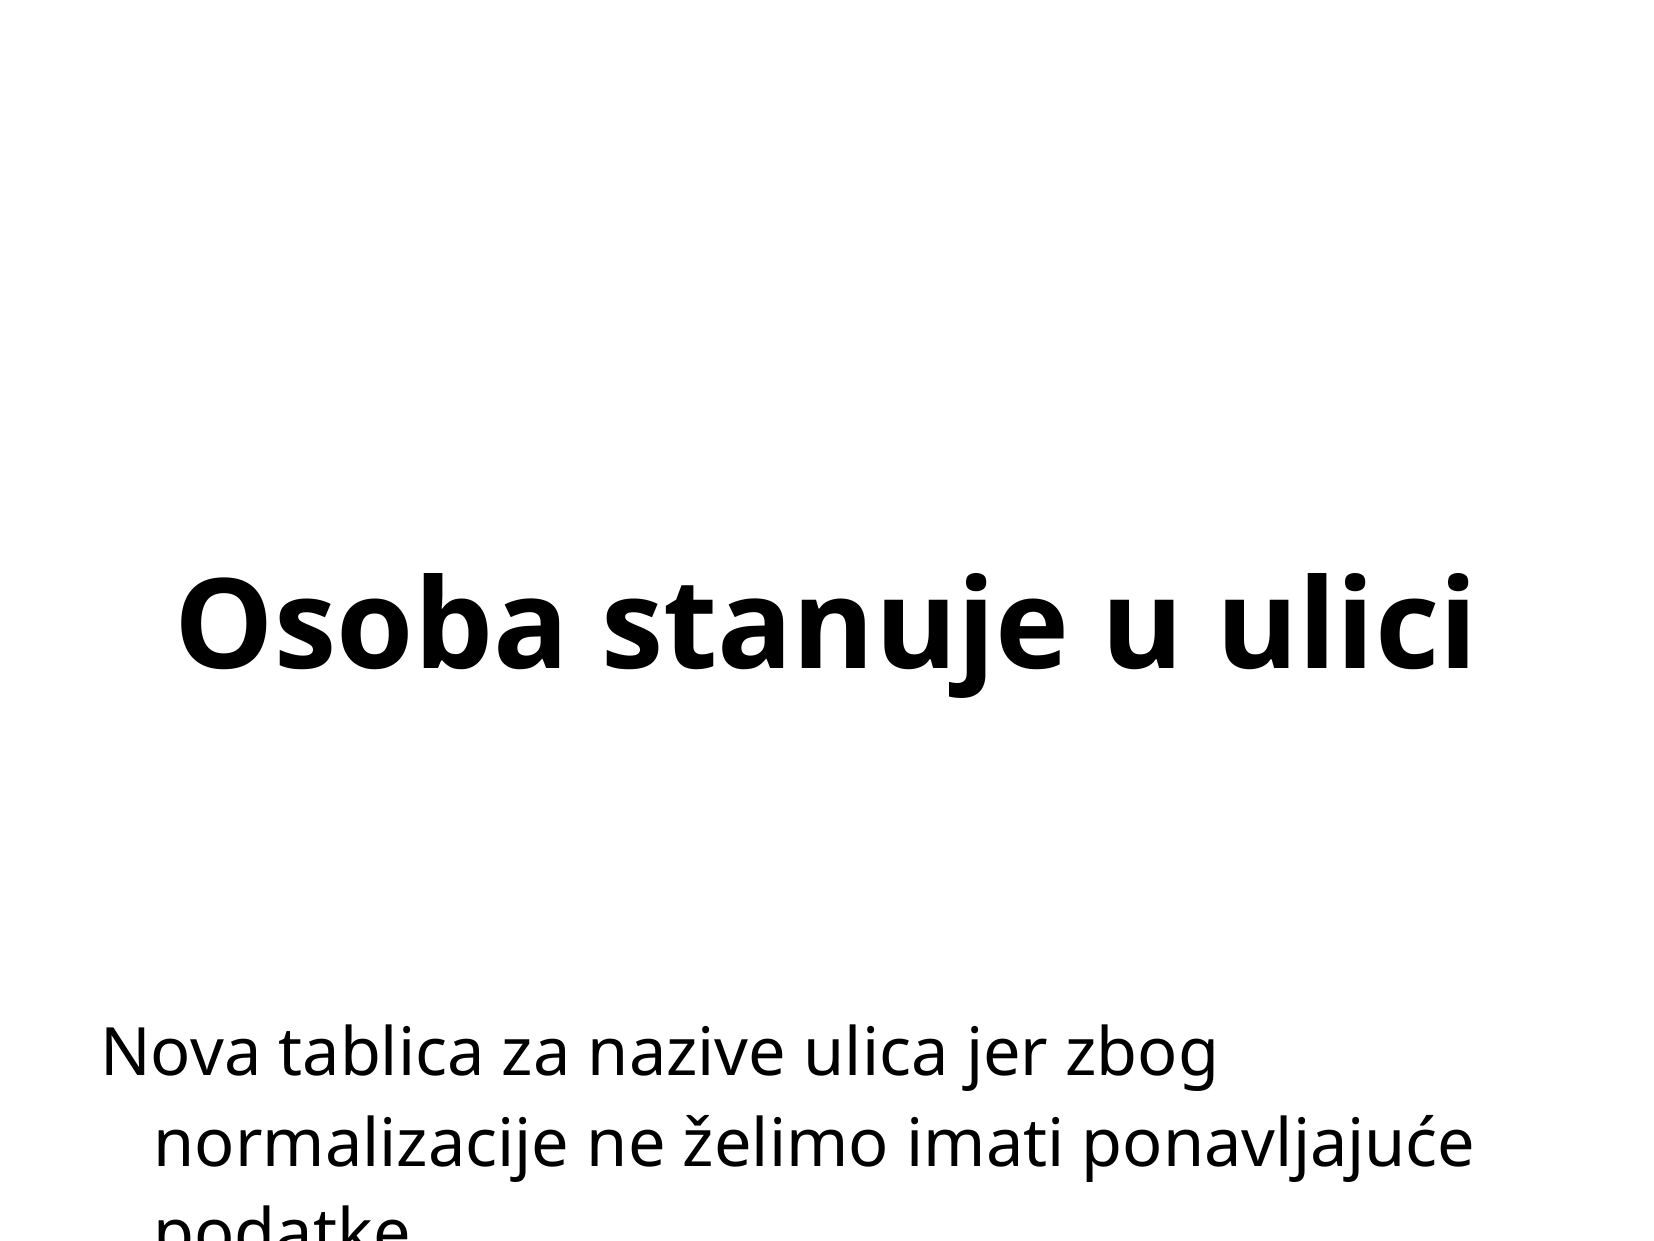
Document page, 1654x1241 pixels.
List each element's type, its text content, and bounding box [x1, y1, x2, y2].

title Osoba stanuje u ulici [82, 361, 1571, 879]
list Nova tablica za nazive ulica jer zbog normalizacije ne želimo imati ponavljajuće podatke. [82, 1003, 1571, 1184]
